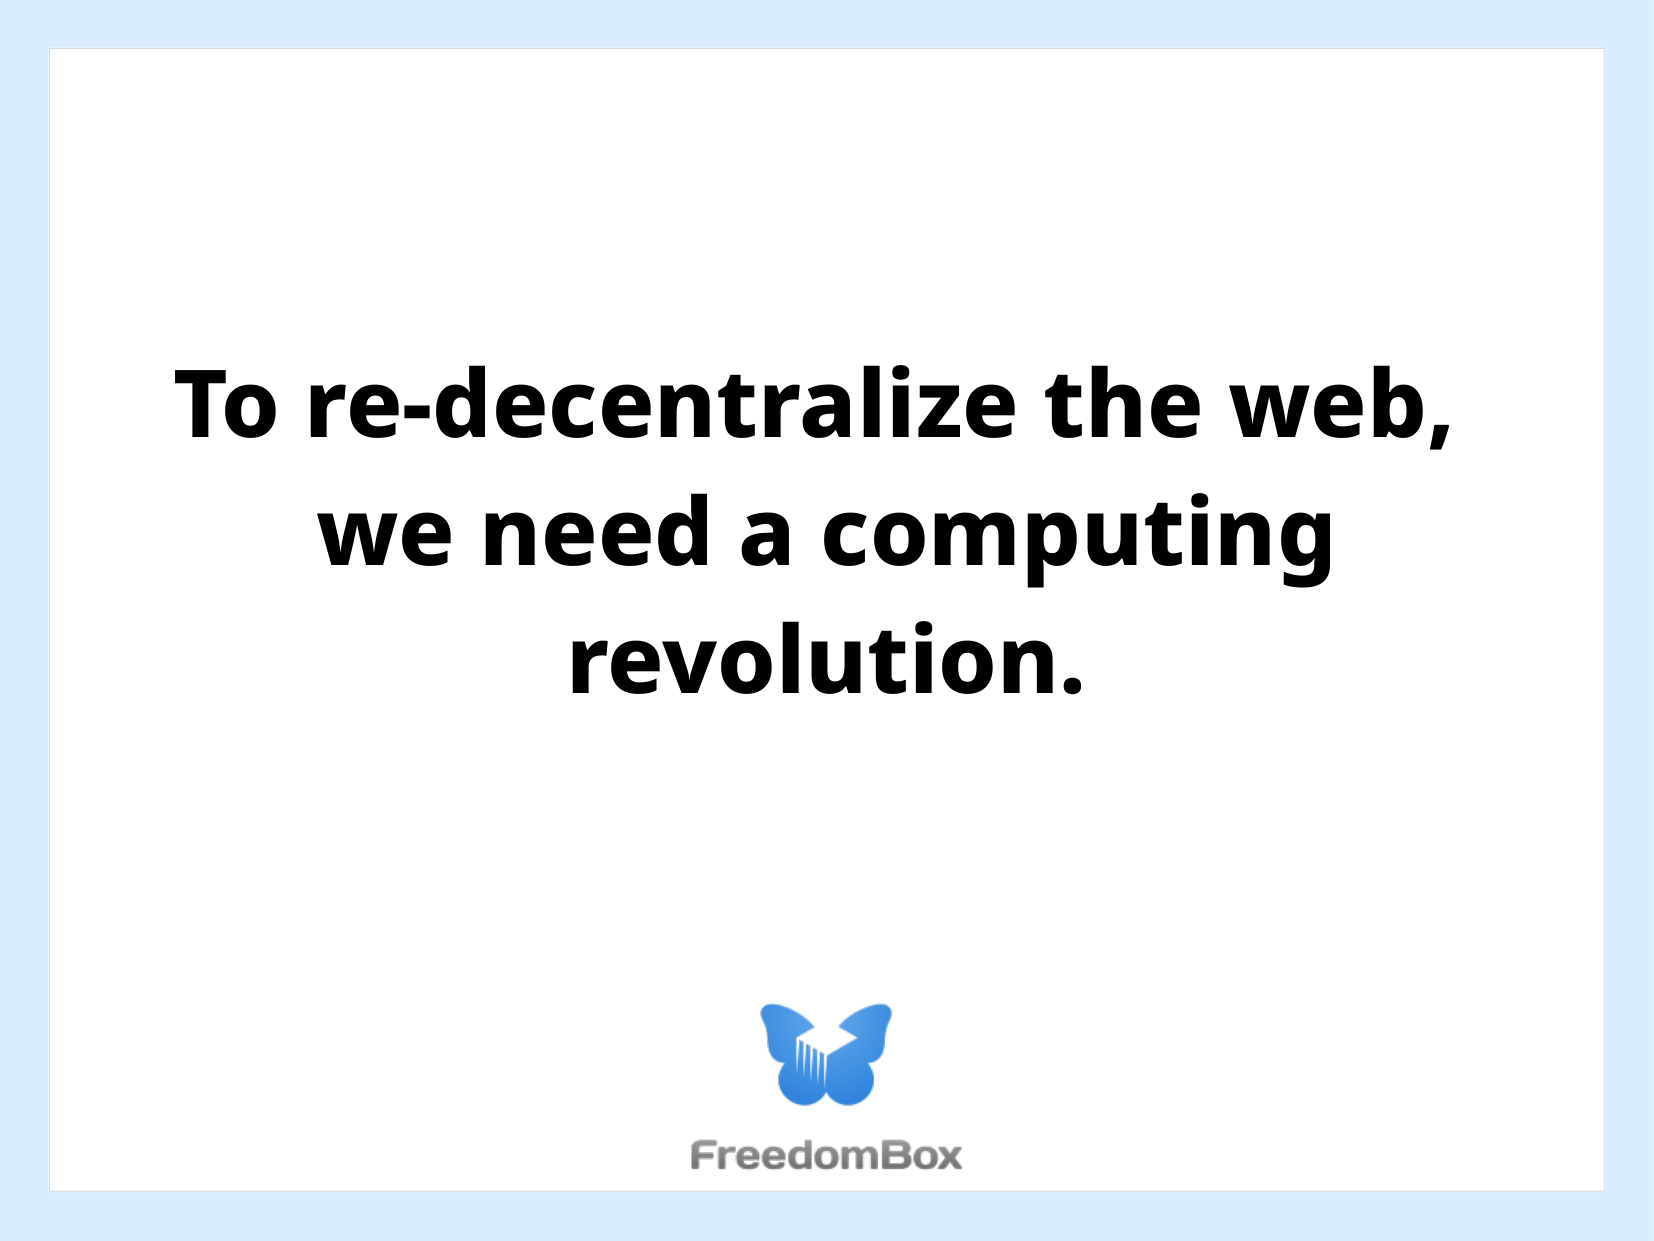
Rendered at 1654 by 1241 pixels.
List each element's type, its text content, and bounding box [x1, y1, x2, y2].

subtitle To re-decentralize the web, we need a computing revolution. [82, 49, 1571, 1010]
picture [0, 0, 1654, 1241]
